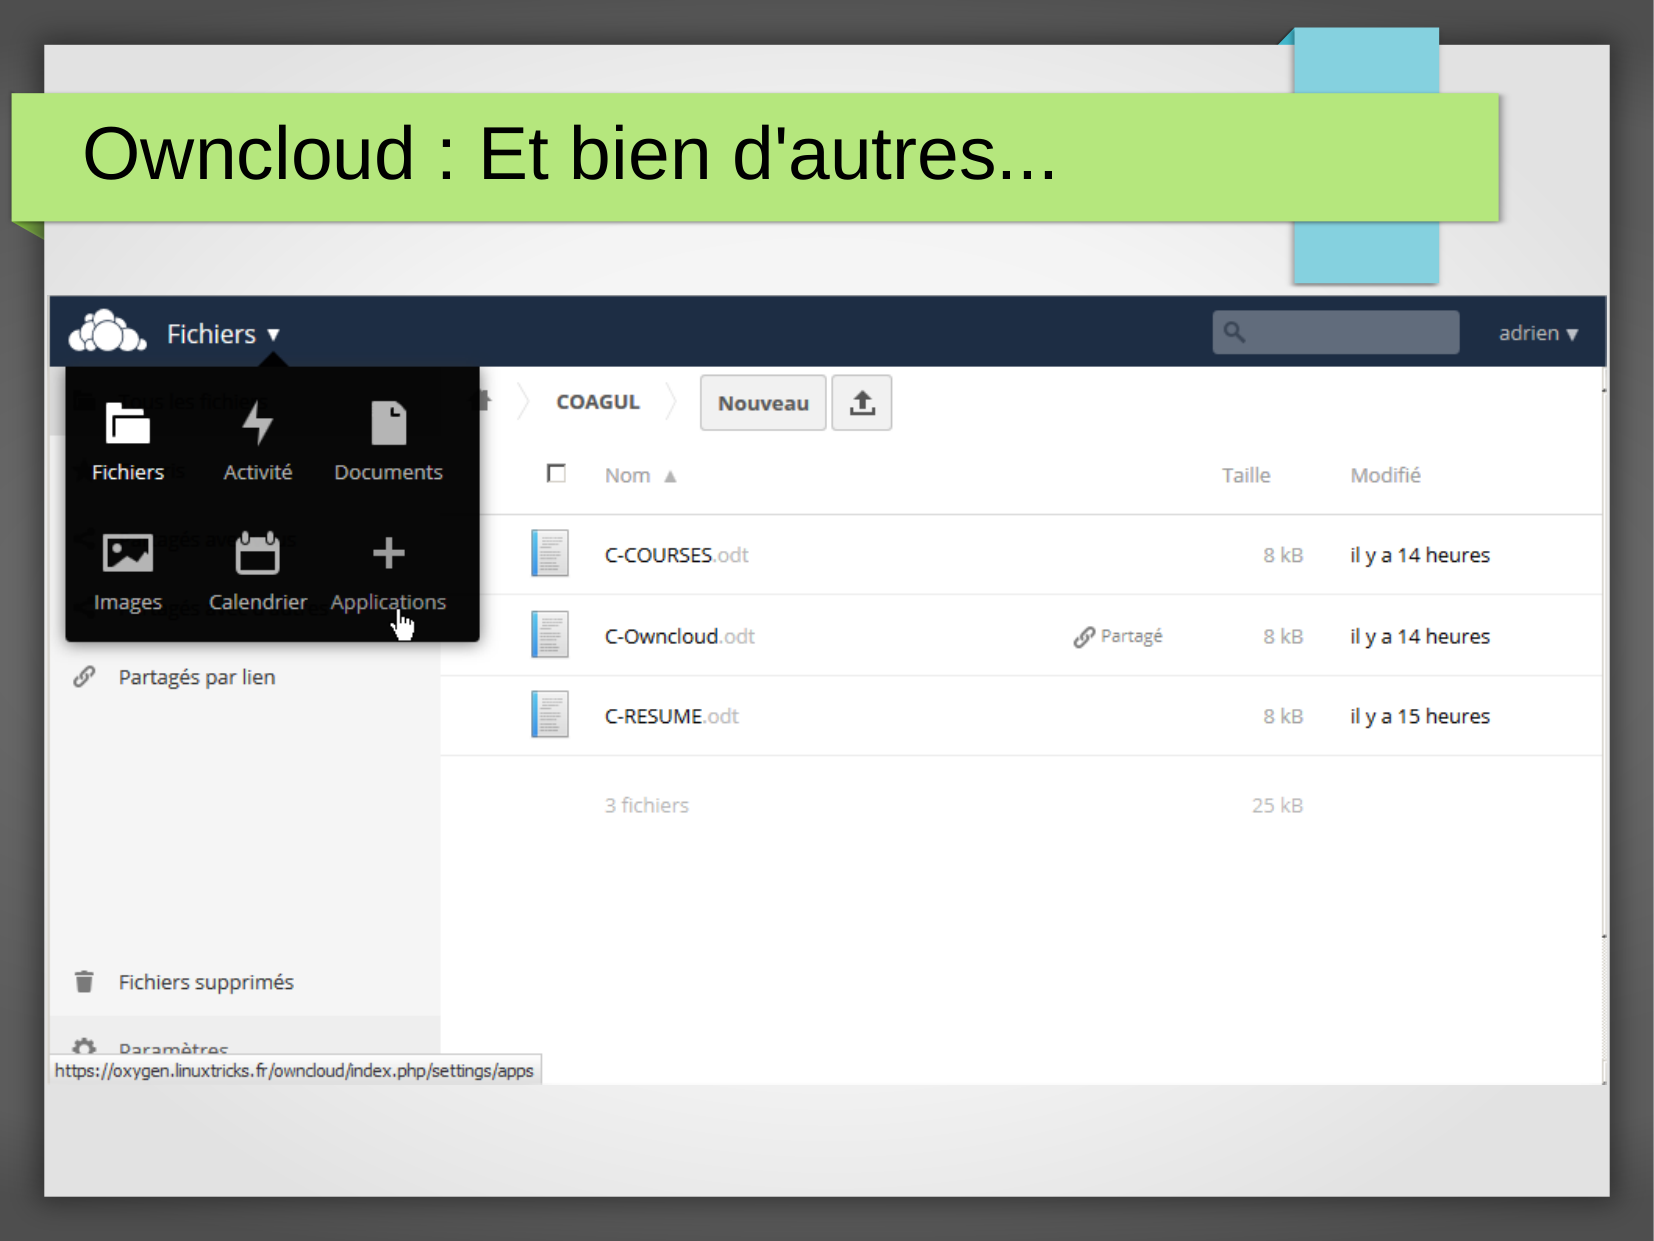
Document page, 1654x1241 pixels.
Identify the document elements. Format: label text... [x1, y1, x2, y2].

title Owncloud : Et bien d'autres... [82, 94, 1264, 213]
picture [0, 0, 1654, 1241]
